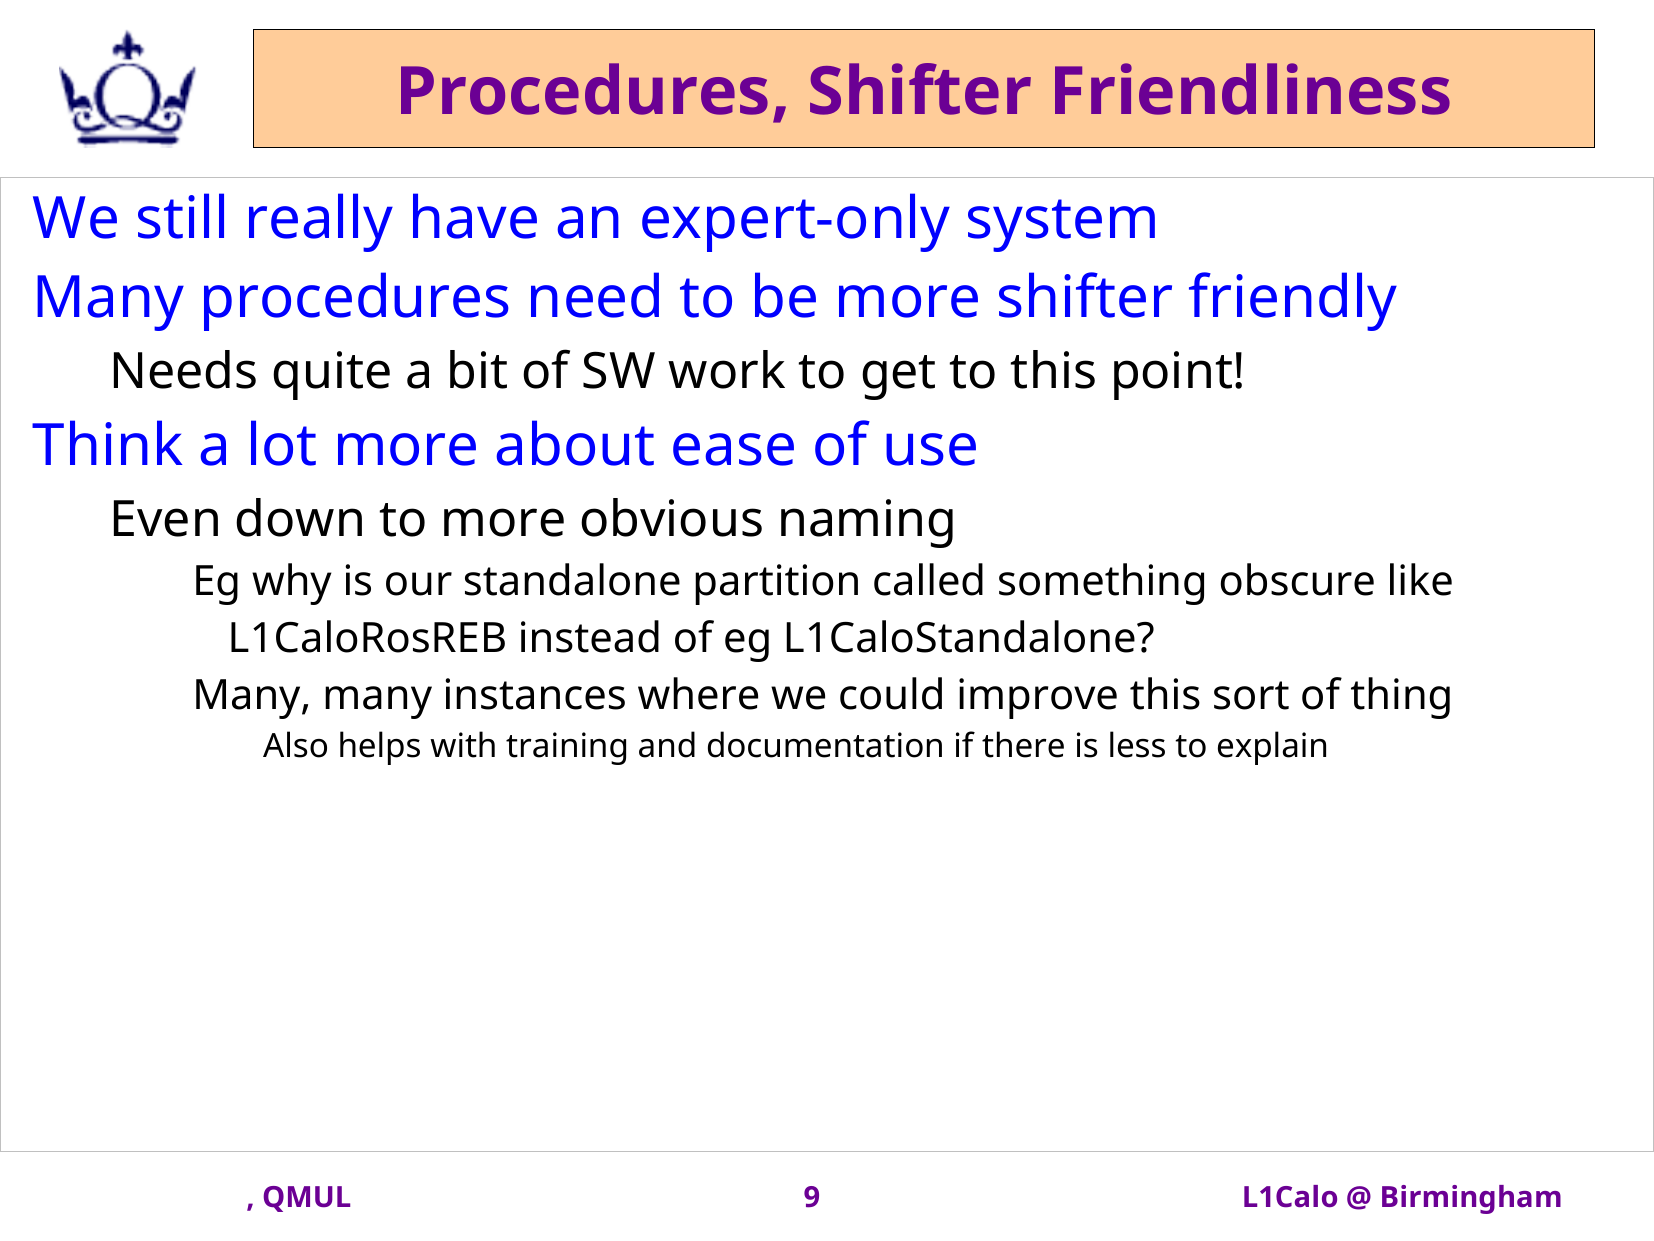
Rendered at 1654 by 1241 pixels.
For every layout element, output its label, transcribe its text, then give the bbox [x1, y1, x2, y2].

title Procedures, Shifter Friendliness [253, 29, 1595, 148]
picture [59, 29, 200, 148]
list We still really have an expert-only system Many procedures need to be more shifter friendly Needs quite a bit of SW work to get to this point! Think a lot more about ease of use Even down to more obvious naming Eg why is our standalone partition called something obscure like L1CaloRosREB instead of eg L1CaloStandalone? Many, many instances where we could improve this sort of thing Also helps with training and documentation if there is less to explain [15, 176, 1634, 1149]
